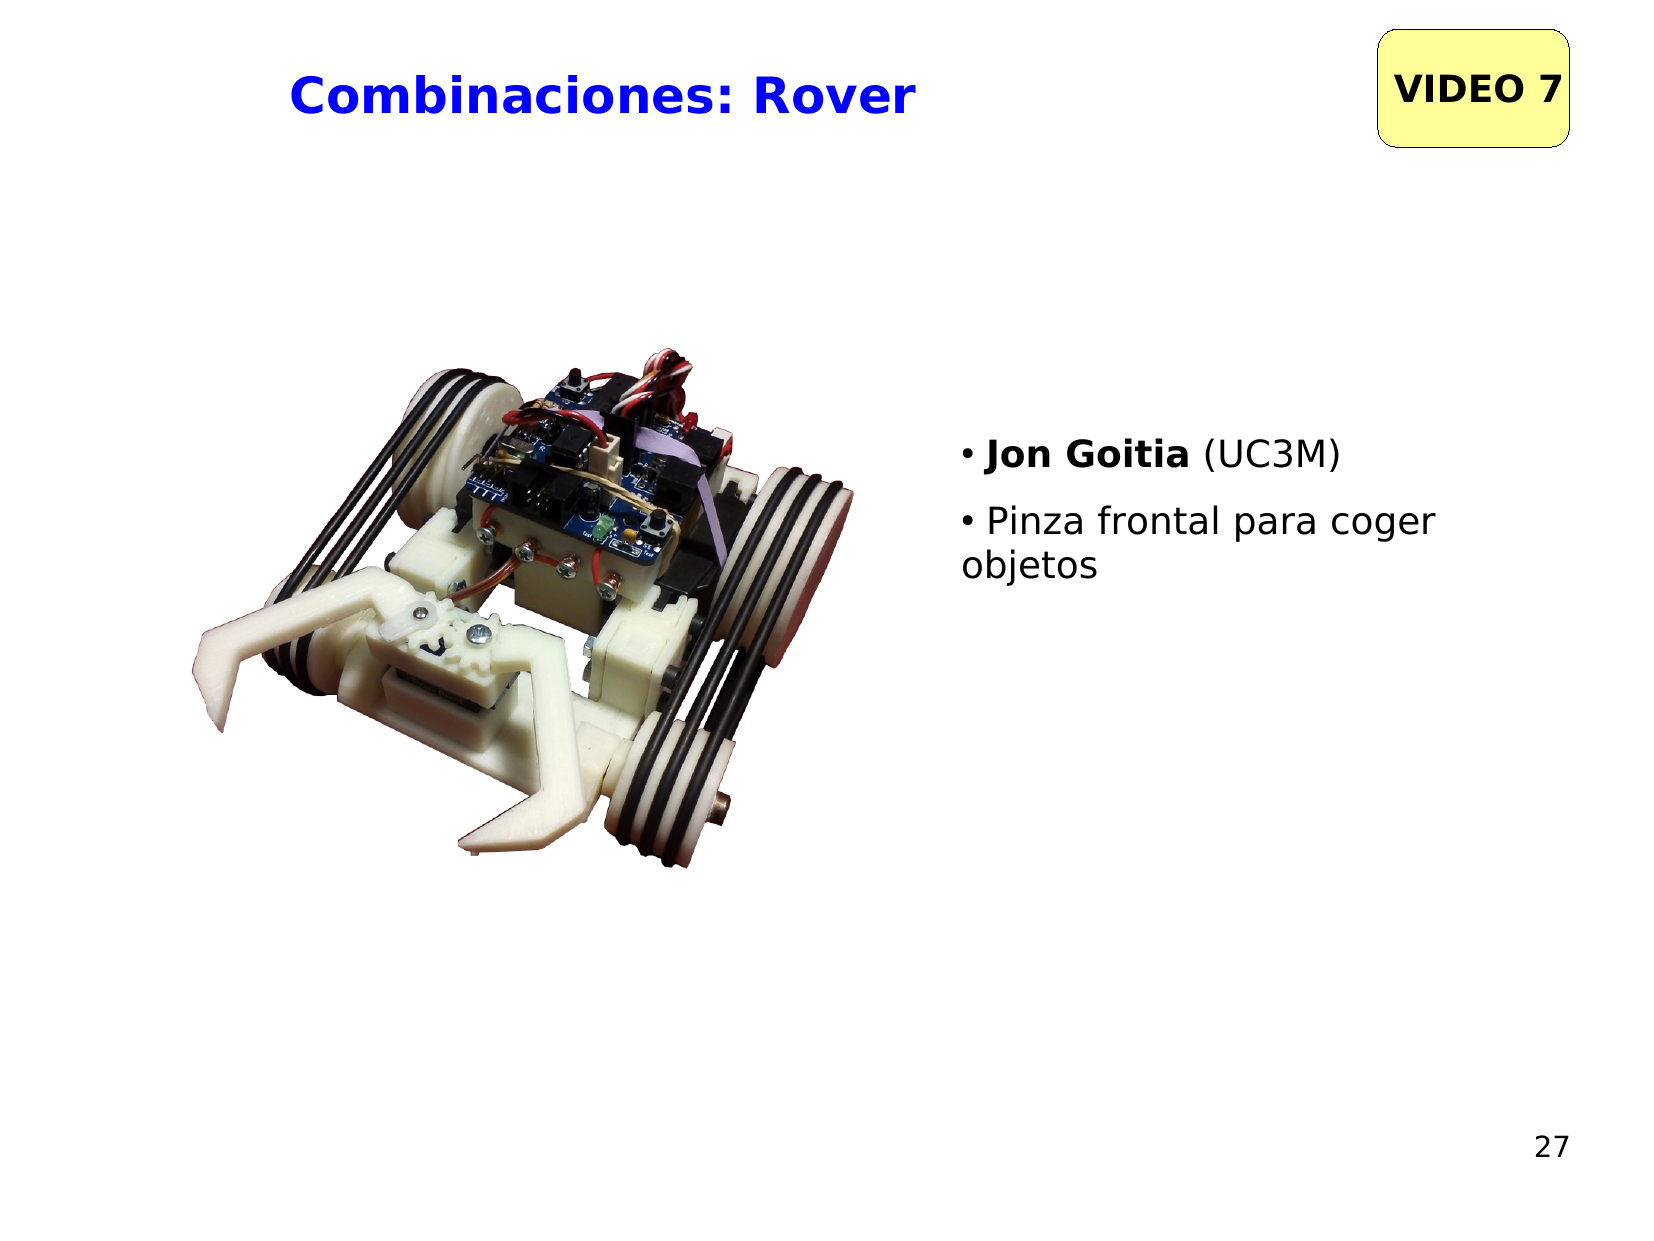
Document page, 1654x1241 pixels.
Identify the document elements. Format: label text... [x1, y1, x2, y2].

picture [138, 322, 916, 906]
text_box Combinaciones: Rover [274, 59, 932, 133]
text_box VIDEO 7 [1365, 60, 1583, 124]
text_box [1377, 124, 1570, 148]
text_box [1377, 29, 1570, 60]
text_box Jon Goitia (UC3M) Pinza frontal para coger objetos [946, 425, 1487, 595]
